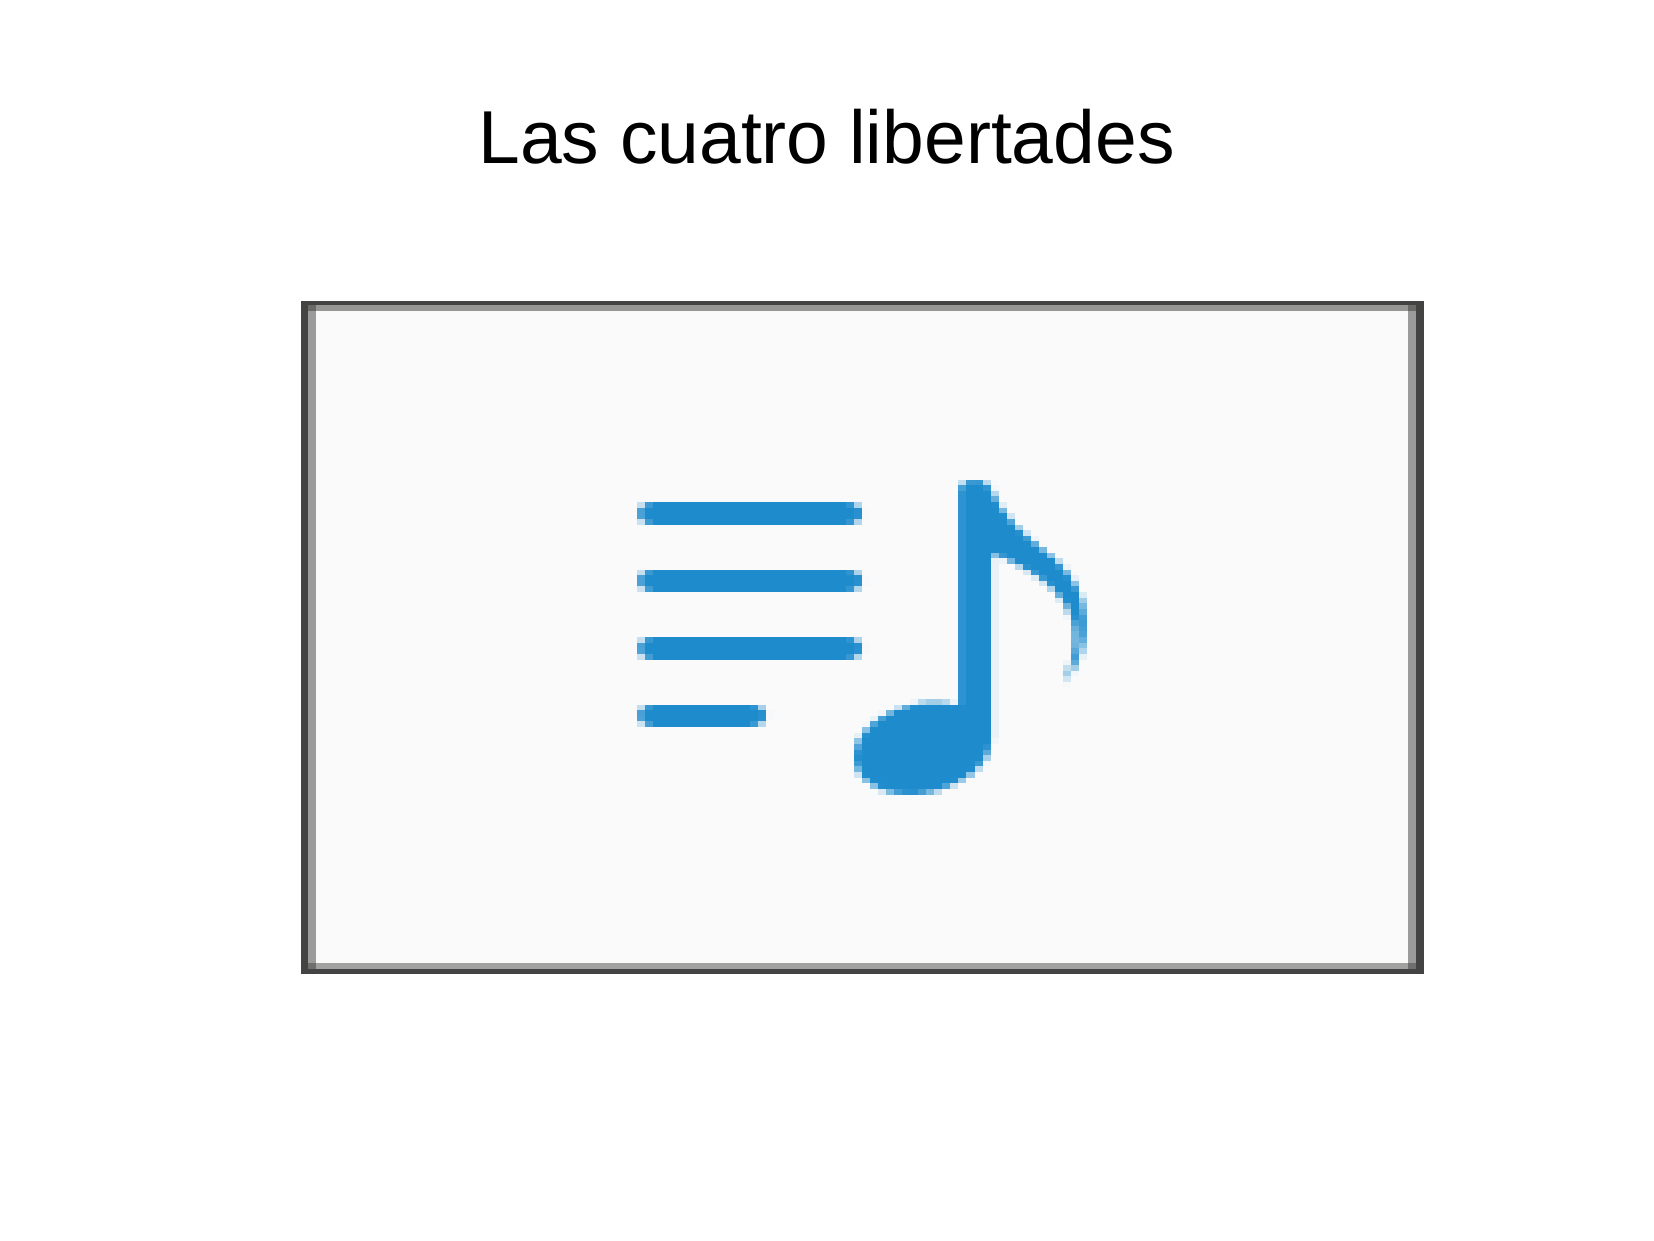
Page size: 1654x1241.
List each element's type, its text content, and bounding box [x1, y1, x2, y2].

title Las cuatro libertades [82, 49, 1571, 226]
text_box [300, 300, 1426, 976]
